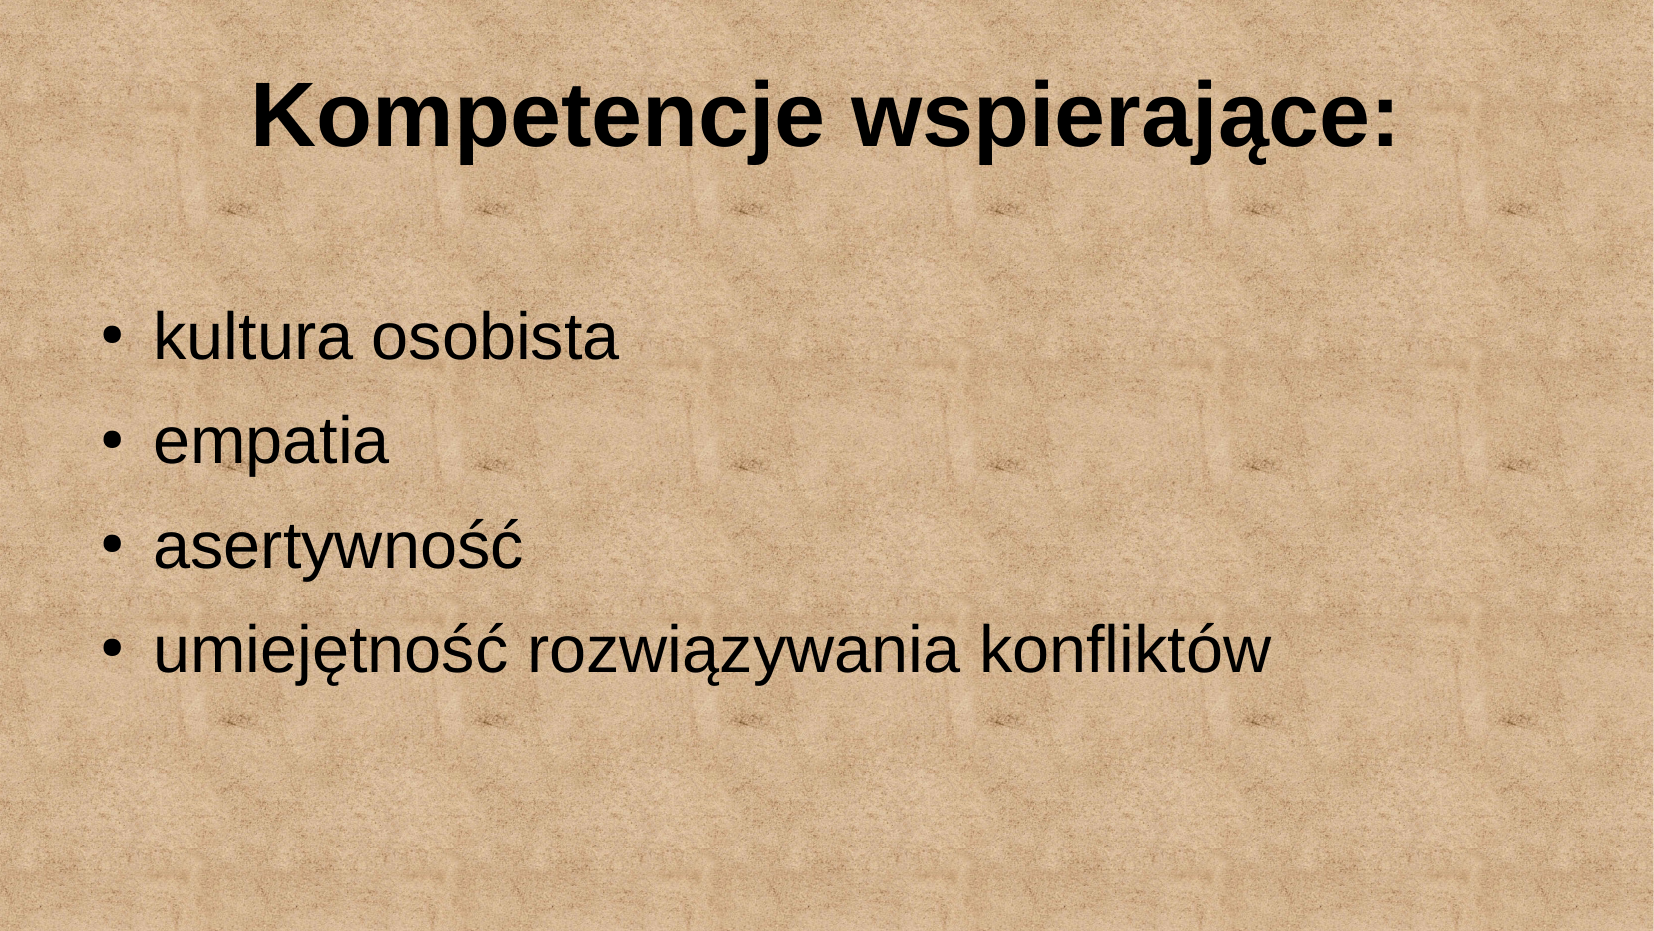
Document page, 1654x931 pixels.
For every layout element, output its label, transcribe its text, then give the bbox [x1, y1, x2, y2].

title Kompetencje wspierające: [82, 37, 1571, 193]
list kultura osobista empatia asertywność umiejętność rozwiązywania konfliktów [82, 195, 1571, 758]
picture [0, 0, 1654, 931]
